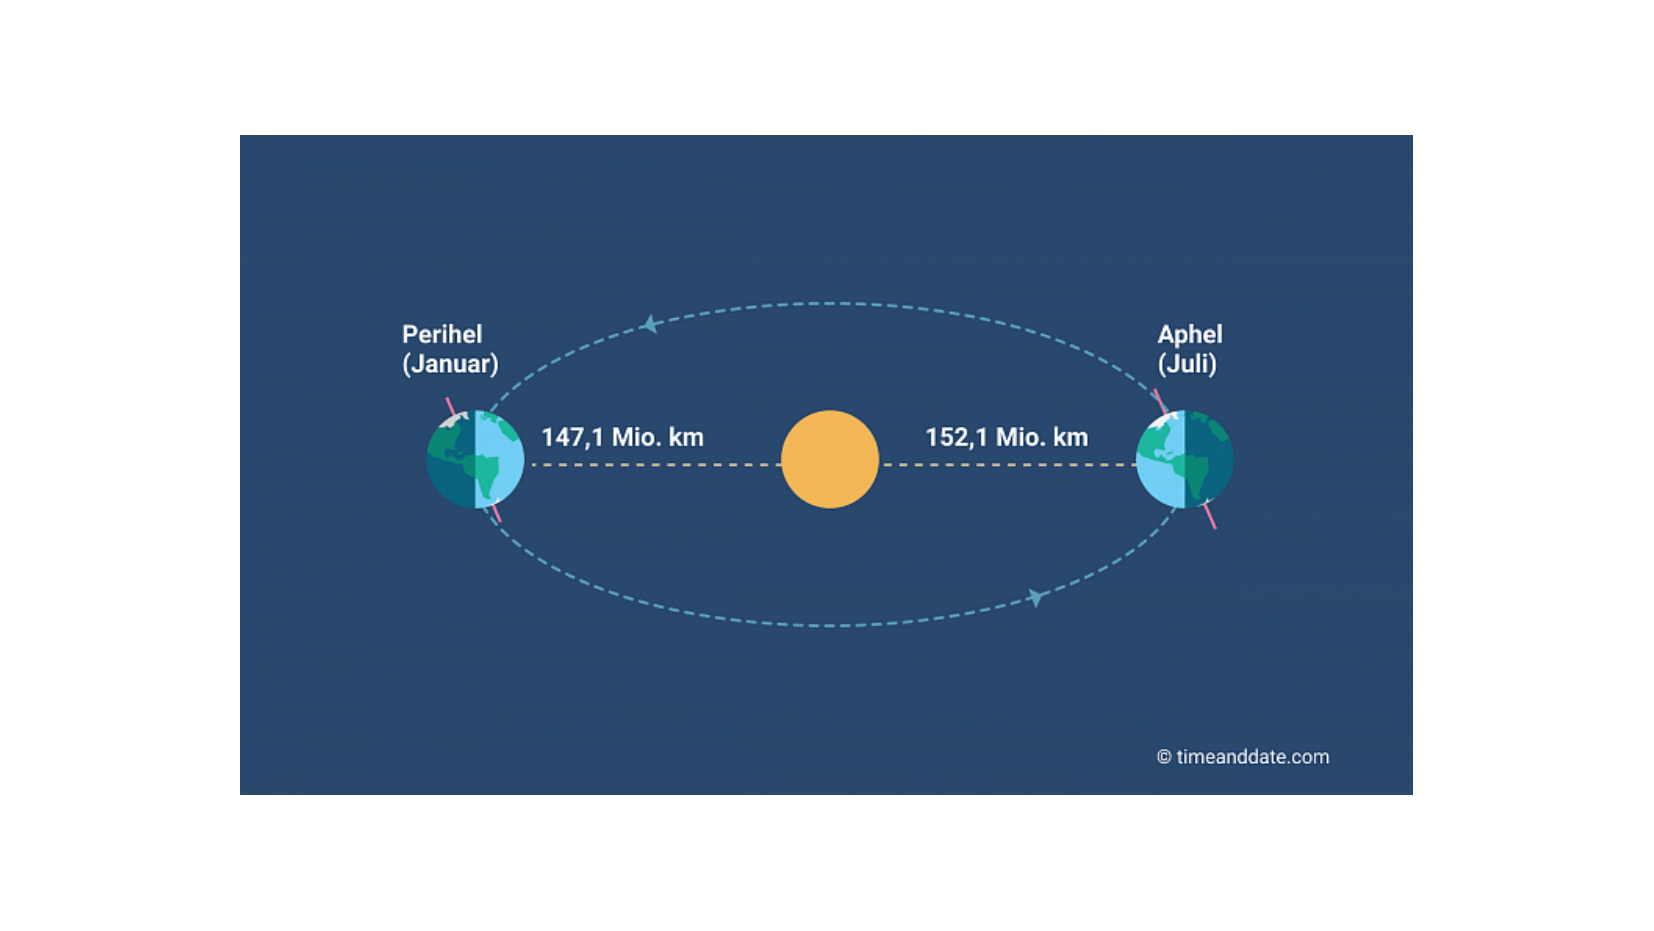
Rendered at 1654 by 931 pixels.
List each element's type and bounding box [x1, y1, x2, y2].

picture [240, 135, 1413, 795]
